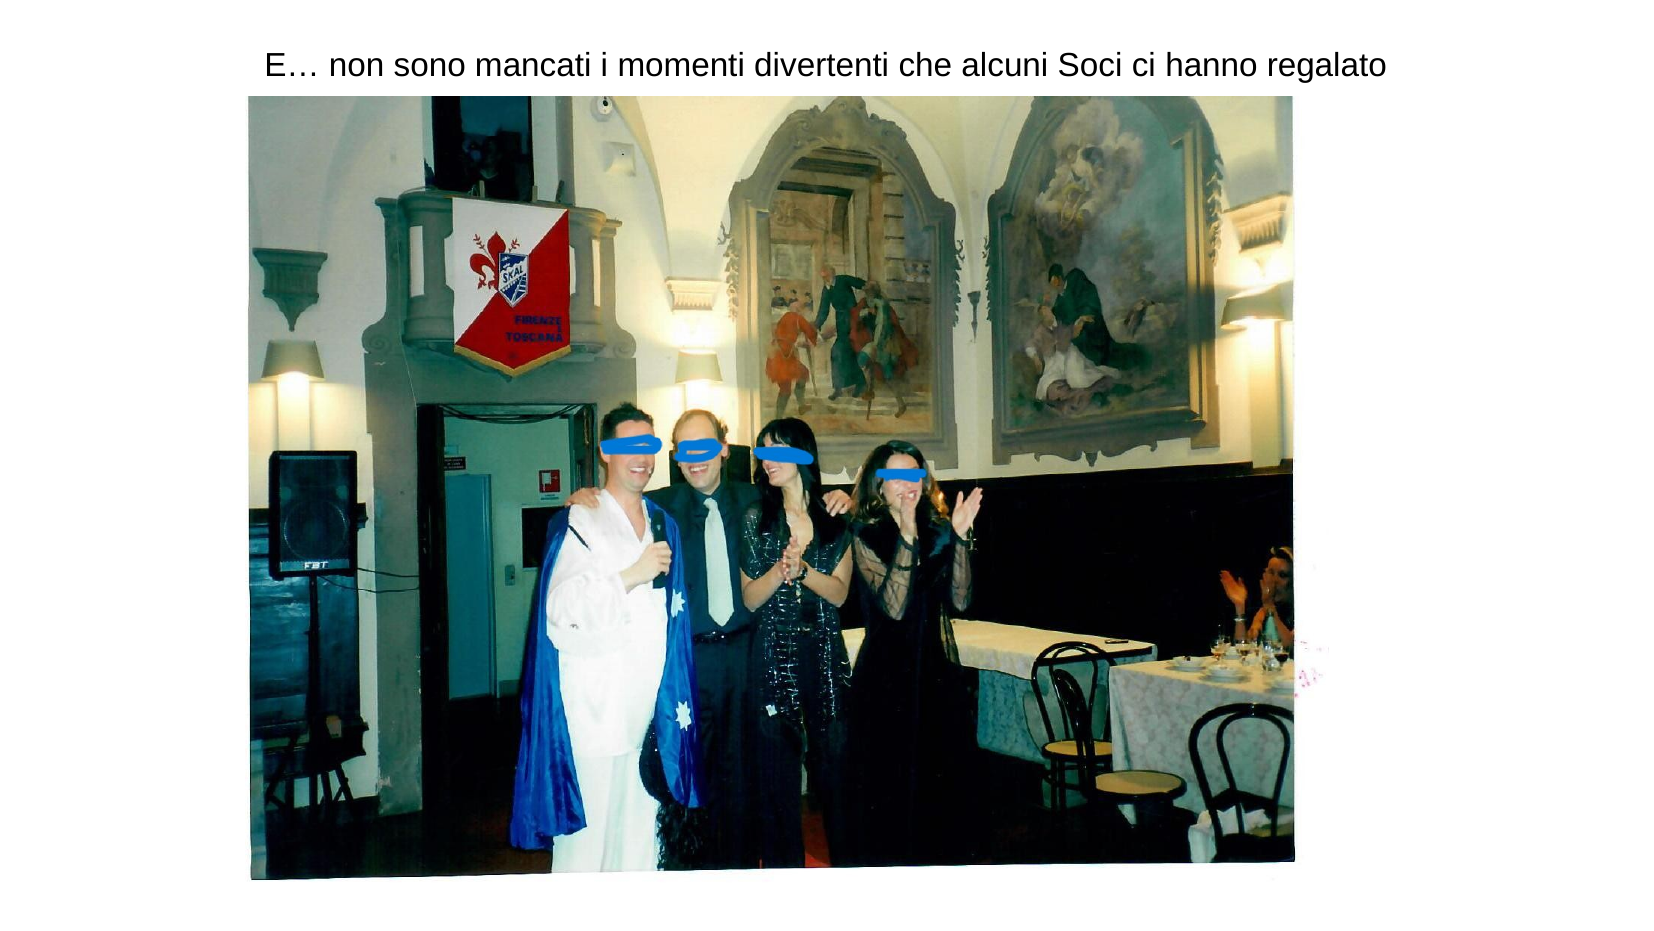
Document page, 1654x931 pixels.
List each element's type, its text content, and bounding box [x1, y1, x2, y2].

title E… non sono mancati i momenti divertenti che alcuni Soci ci hanno regalato [82, 37, 1571, 89]
picture [245, 96, 1329, 886]
